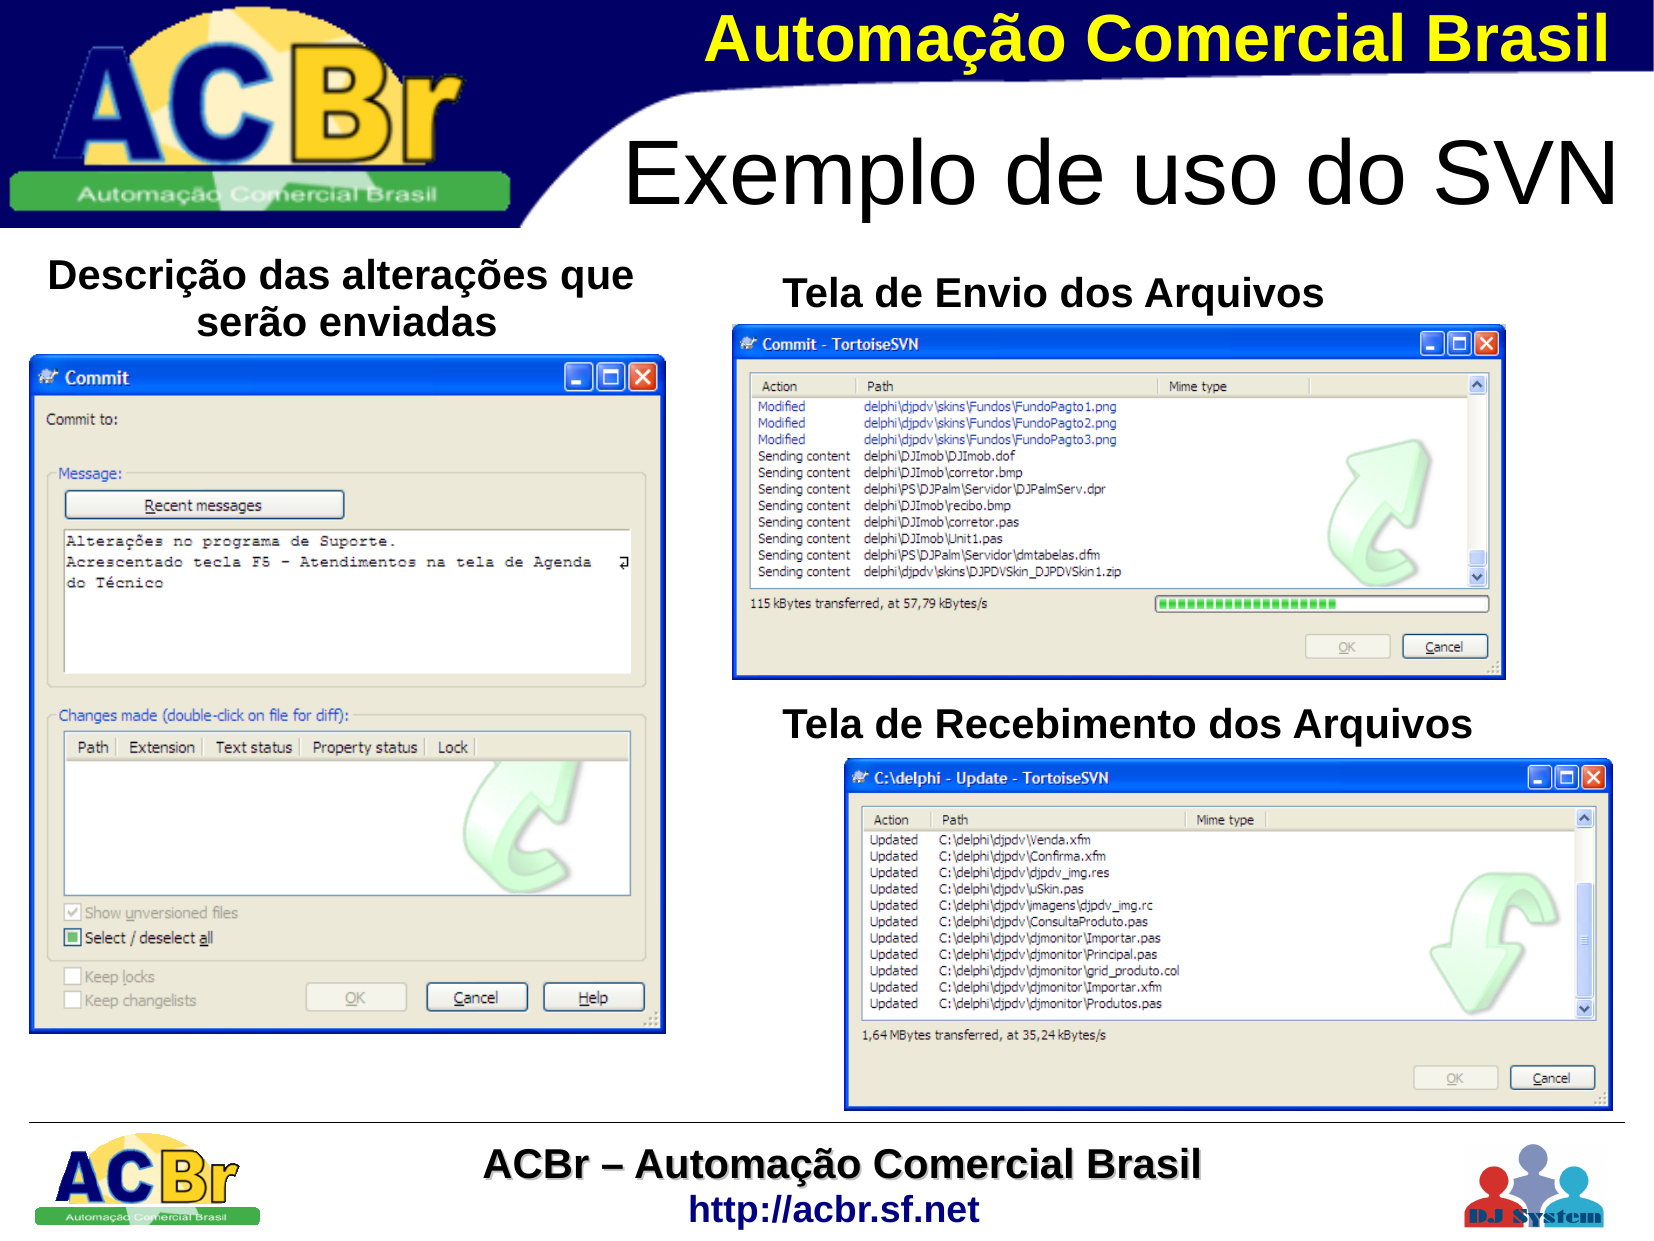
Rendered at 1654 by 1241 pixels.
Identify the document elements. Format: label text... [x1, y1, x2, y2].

picture [0, 0, 1654, 228]
picture [844, 758, 1613, 1111]
text_box Tela de Recebimento dos Arquivos [767, 693, 1489, 756]
picture [33, 1131, 261, 1228]
picture [732, 324, 1506, 680]
text_box Descrição das alterações que serão enviadas [32, 244, 650, 355]
title Exemplo de uso do SVN [620, 121, 1625, 224]
picture [1463, 1144, 1607, 1229]
text_box Tela de Envio dos Arquivos [767, 262, 1339, 325]
picture [29, 354, 666, 1034]
